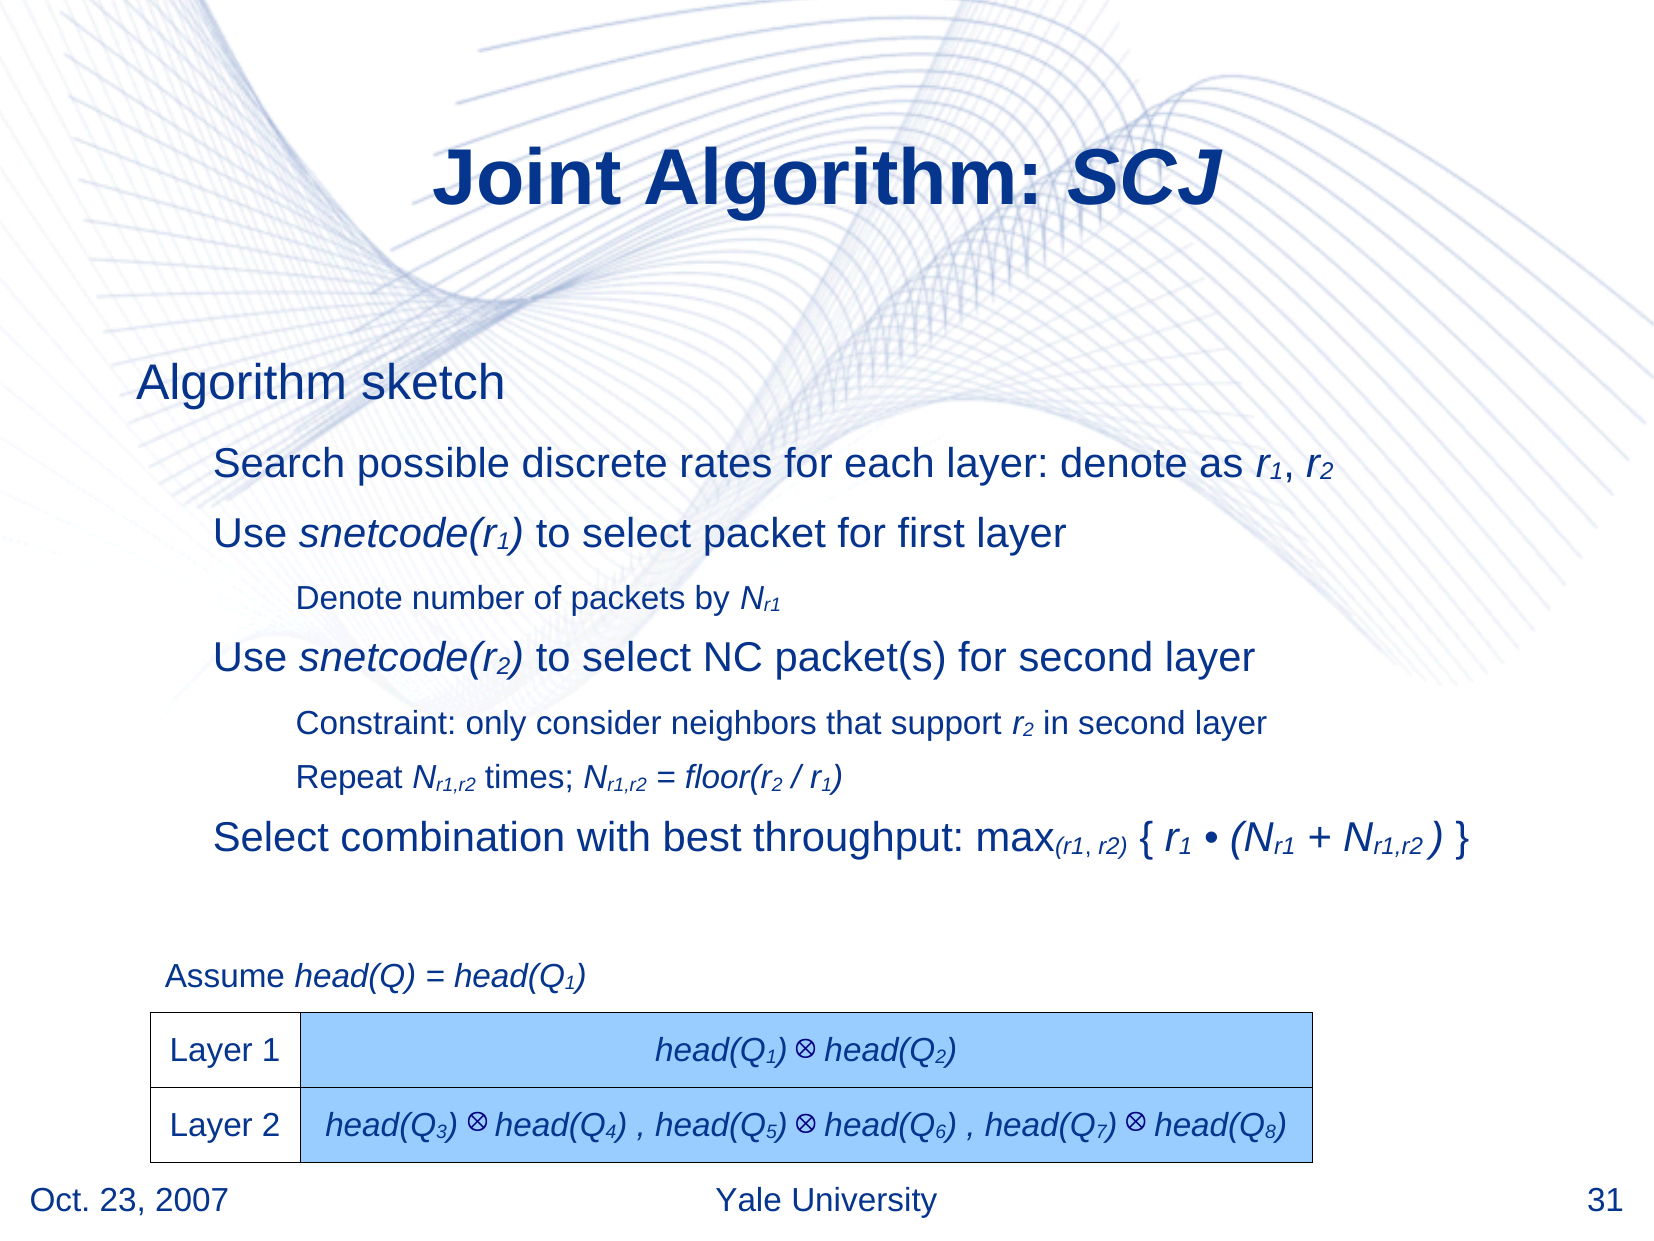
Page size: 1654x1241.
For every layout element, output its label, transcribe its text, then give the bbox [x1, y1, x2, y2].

chart [786, 1104, 825, 1142]
chart [458, 1102, 497, 1140]
title Joint Algorithm: SCJ [118, 66, 1536, 288]
text_box Layer 1 [150, 1013, 301, 1087]
text_box head(Q3) head(Q4) , head(Q5) head(Q6) , head(Q7) head(Q8) [301, 1087, 1313, 1163]
chart [786, 1029, 825, 1067]
text_box Assume head(Q) = head(Q1) [150, 949, 602, 1013]
chart [1116, 1102, 1155, 1140]
list Algorithm sketch Search possible discrete rates for each layer: denote as r1, r2 Use snetcode(r1) to select packet for first layer Denote number of packets by Nr1 Use snetcode(r2) to select NC packet(s) for second layer Constraint: only consider neighbors that support r2 in second layer Repeat Nr1,r2 times; Nr1,r2 = floor(r2 / r1) Select combination with best throughput: max(r1, r2) { r1 • (Nr1 + Nr1,r2 ) } [118, 353, 1537, 976]
text_box head(Q1) head(Q2) [301, 1012, 1313, 1087]
picture [0, 0, 1654, 1241]
text_box Layer 2 [150, 1087, 301, 1163]
